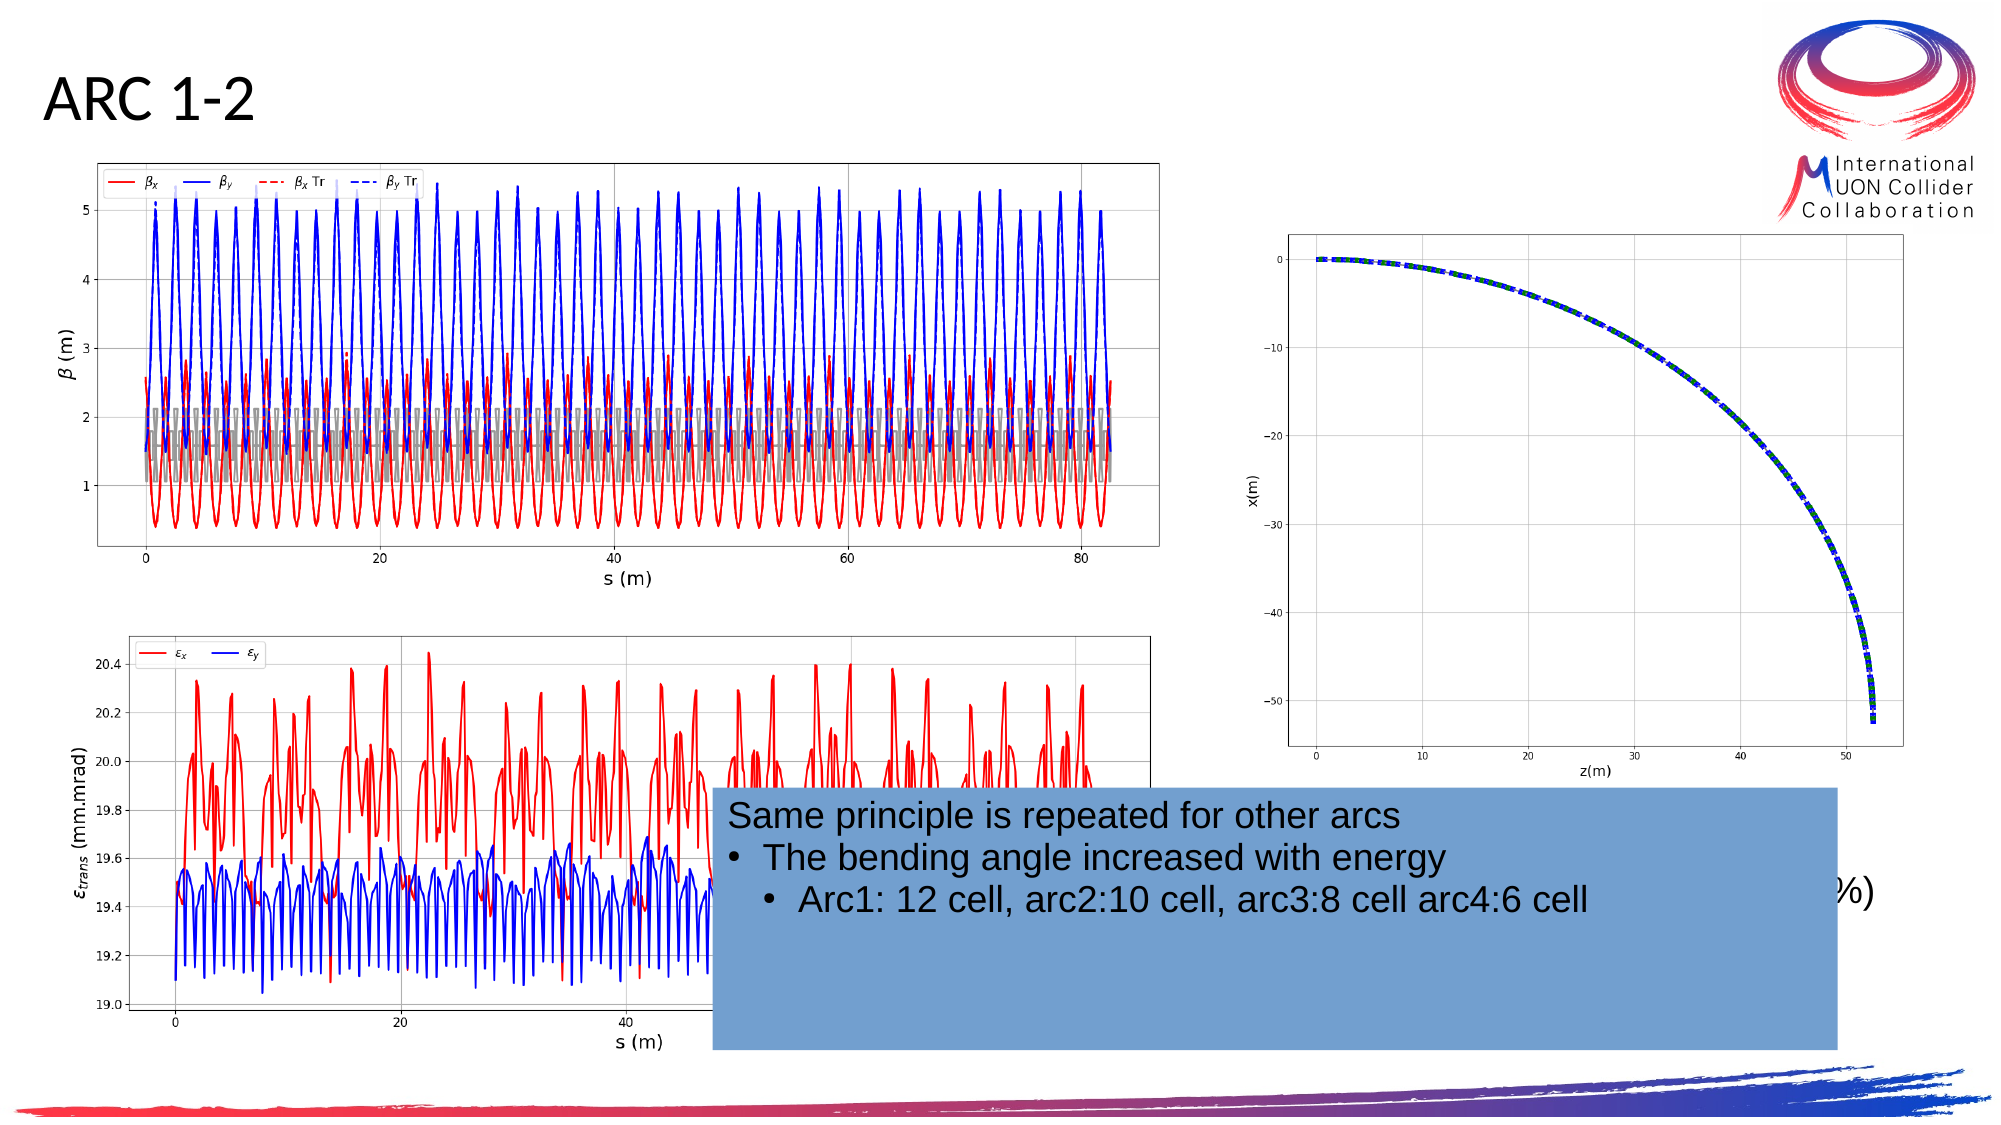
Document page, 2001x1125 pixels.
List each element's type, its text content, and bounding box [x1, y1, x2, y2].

title ARC 1-2 [43, 20, 1735, 188]
text_box Large energy acceptance (> 2.5%) Very compact (~85 m) [1838, 862, 1951, 1013]
text_box Same principle is repeated for other arcs The bending angle increased with energy Arc1: 12 cell, arc2:10 cell, arc3:8 cell arc4:6 cell [712, 787, 1838, 1051]
picture [43, 149, 1172, 602]
picture [0, 622, 2000, 1117]
picture [1236, 2, 1994, 788]
